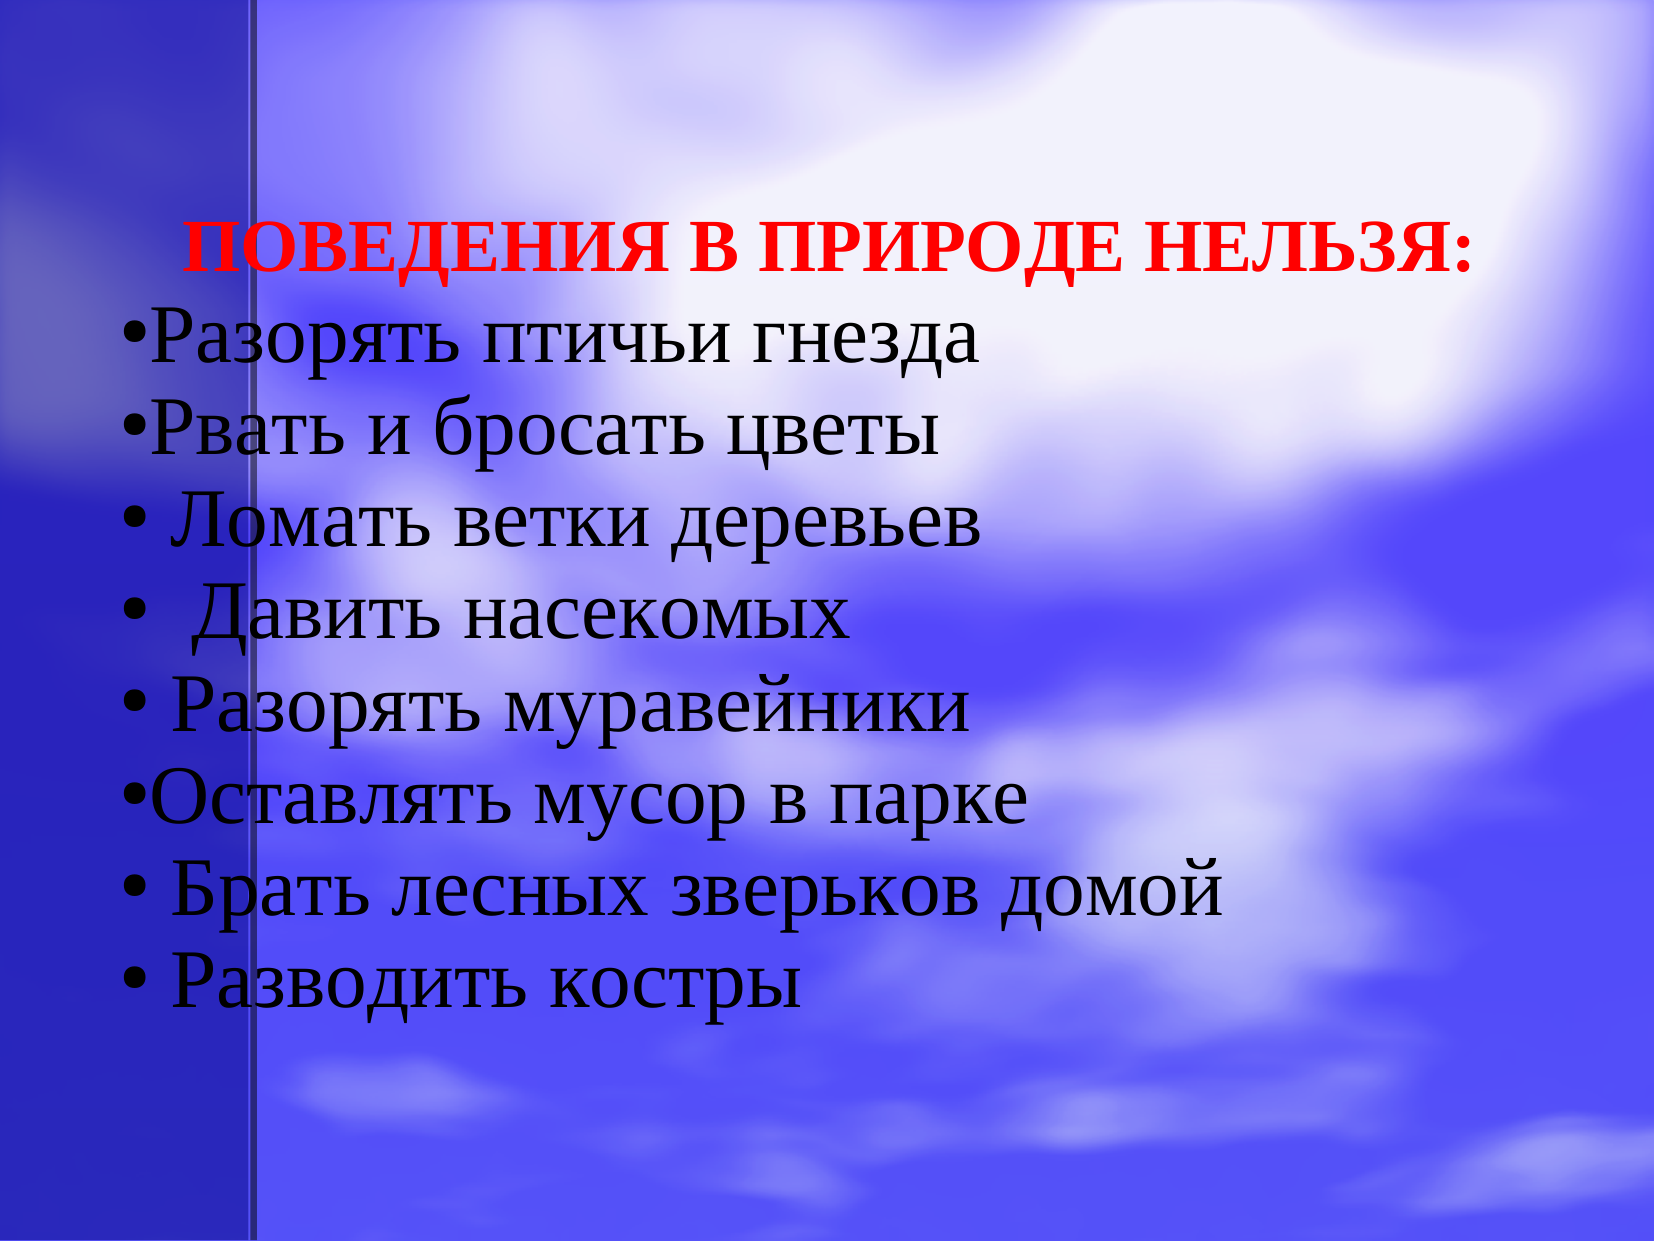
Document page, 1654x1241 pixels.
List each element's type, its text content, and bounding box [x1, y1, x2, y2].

subtitle ПОВЕДЕНИЯ В ПРИРОДЕ НЕЛЬЗЯ: Разорять птичьи гнезда Рвать и бросать цветы Ломать ветки деревьев Давить насекомых Разорять муравейники Оставлять мусор в парке Брать лесных зверьков домой Разводить костры [119, 104, 1533, 1126]
